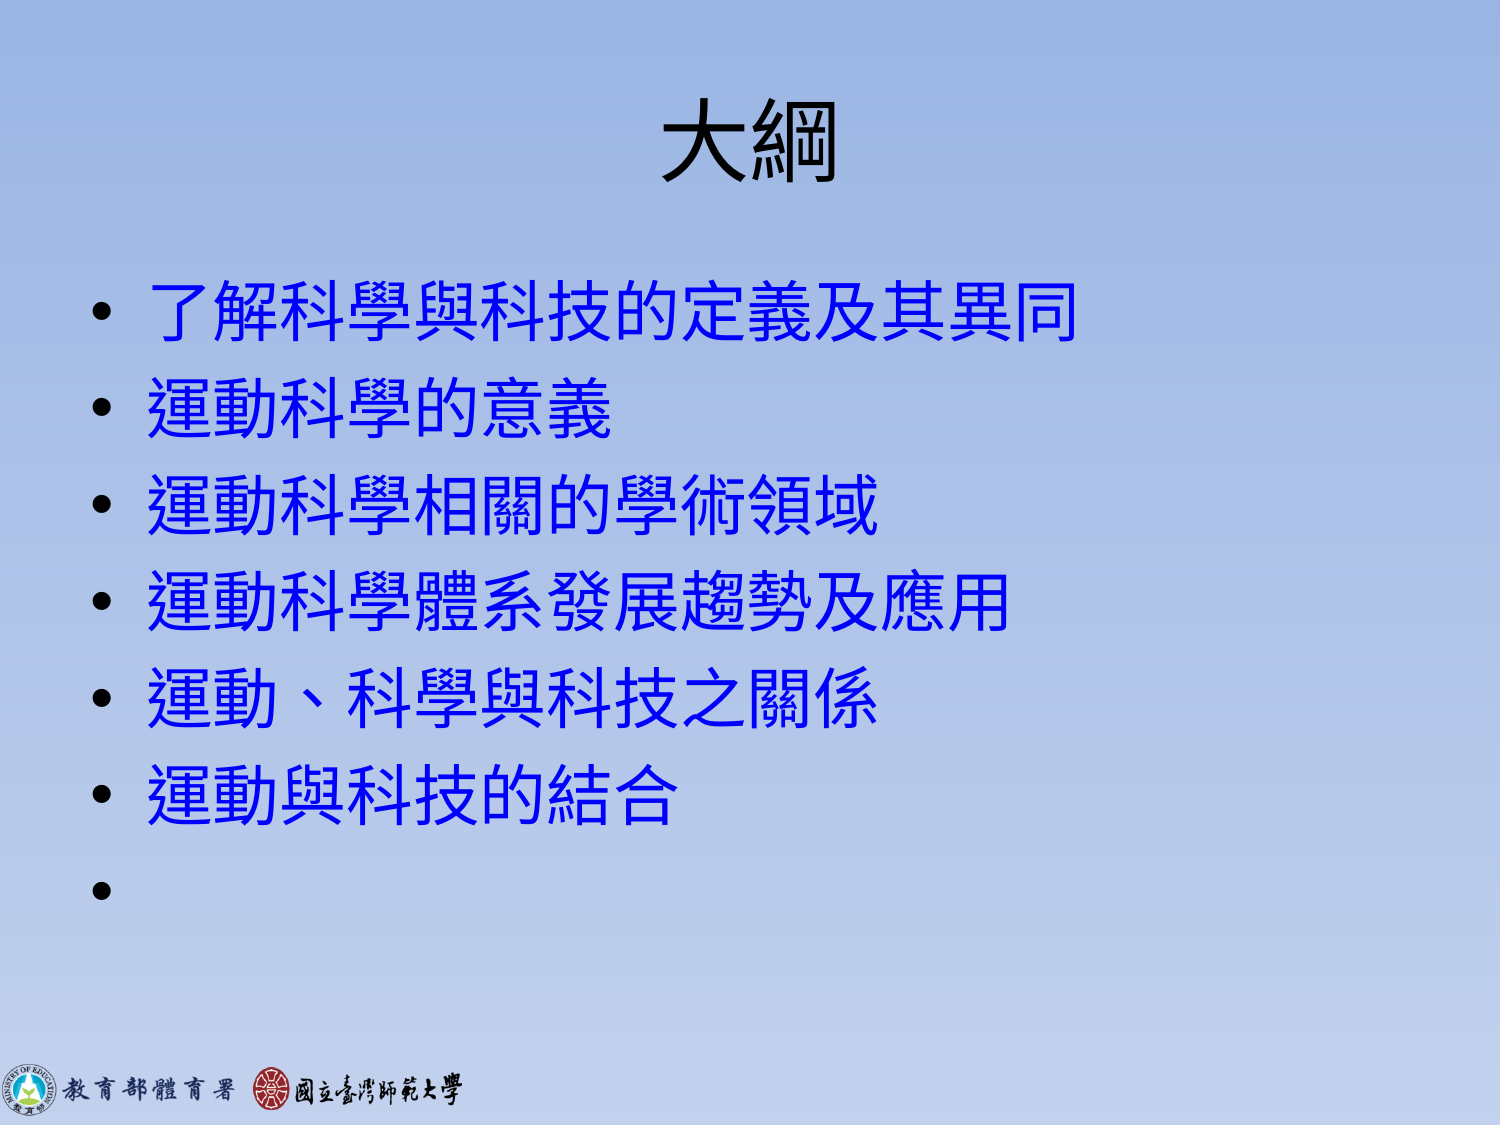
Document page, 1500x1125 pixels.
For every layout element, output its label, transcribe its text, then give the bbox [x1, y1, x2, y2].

title 大綱 [75, 45, 1426, 233]
list 了解科學與科技的定義及其異同 運動科學的意義 運動科學相關的學術領域 運動科學體系發展趨勢及應用 運動、科學與科技之關係 運動與科技的結合 [75, 262, 1426, 1005]
